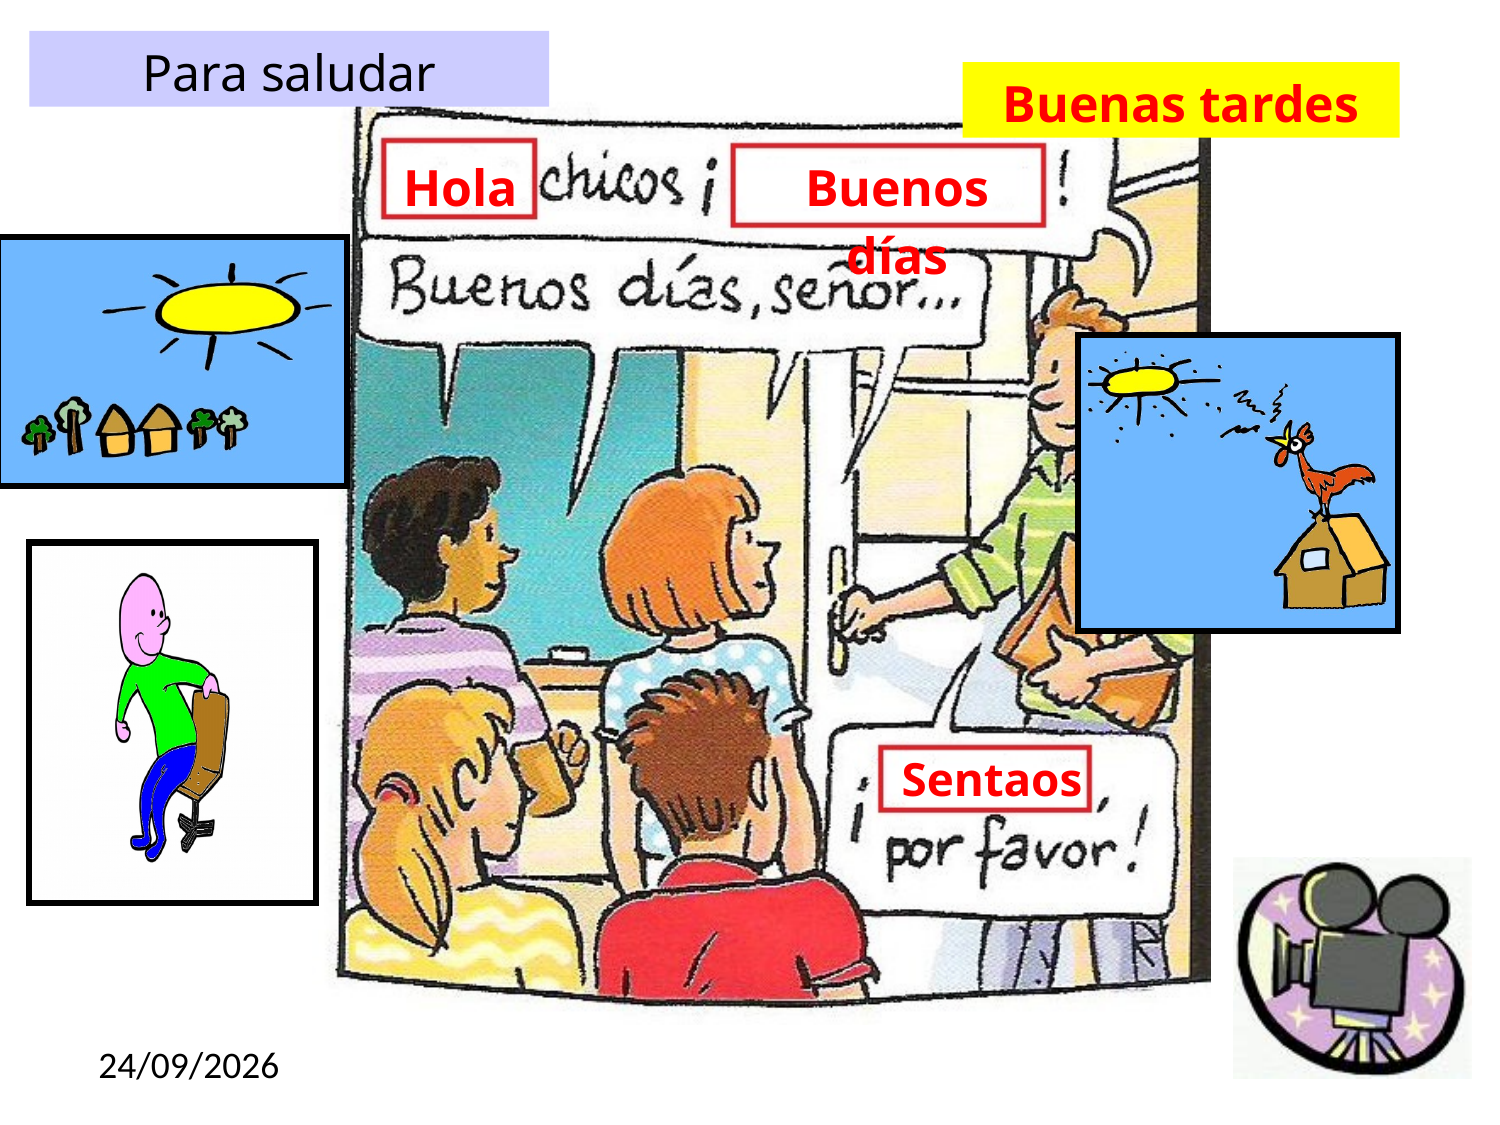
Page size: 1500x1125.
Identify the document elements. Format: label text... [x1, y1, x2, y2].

picture [0, 240, 344, 484]
text_box Sentaos [879, 739, 1105, 811]
picture [1233, 857, 1472, 1080]
picture [312, 62, 1211, 1025]
text_box Hola [371, 145, 550, 222]
text_box Buenas tardes [962, 62, 1400, 138]
picture [1080, 338, 1395, 629]
picture [31, 545, 313, 900]
text_box Para saludar [29, 30, 550, 107]
text_box Buenos días [738, 145, 1058, 222]
